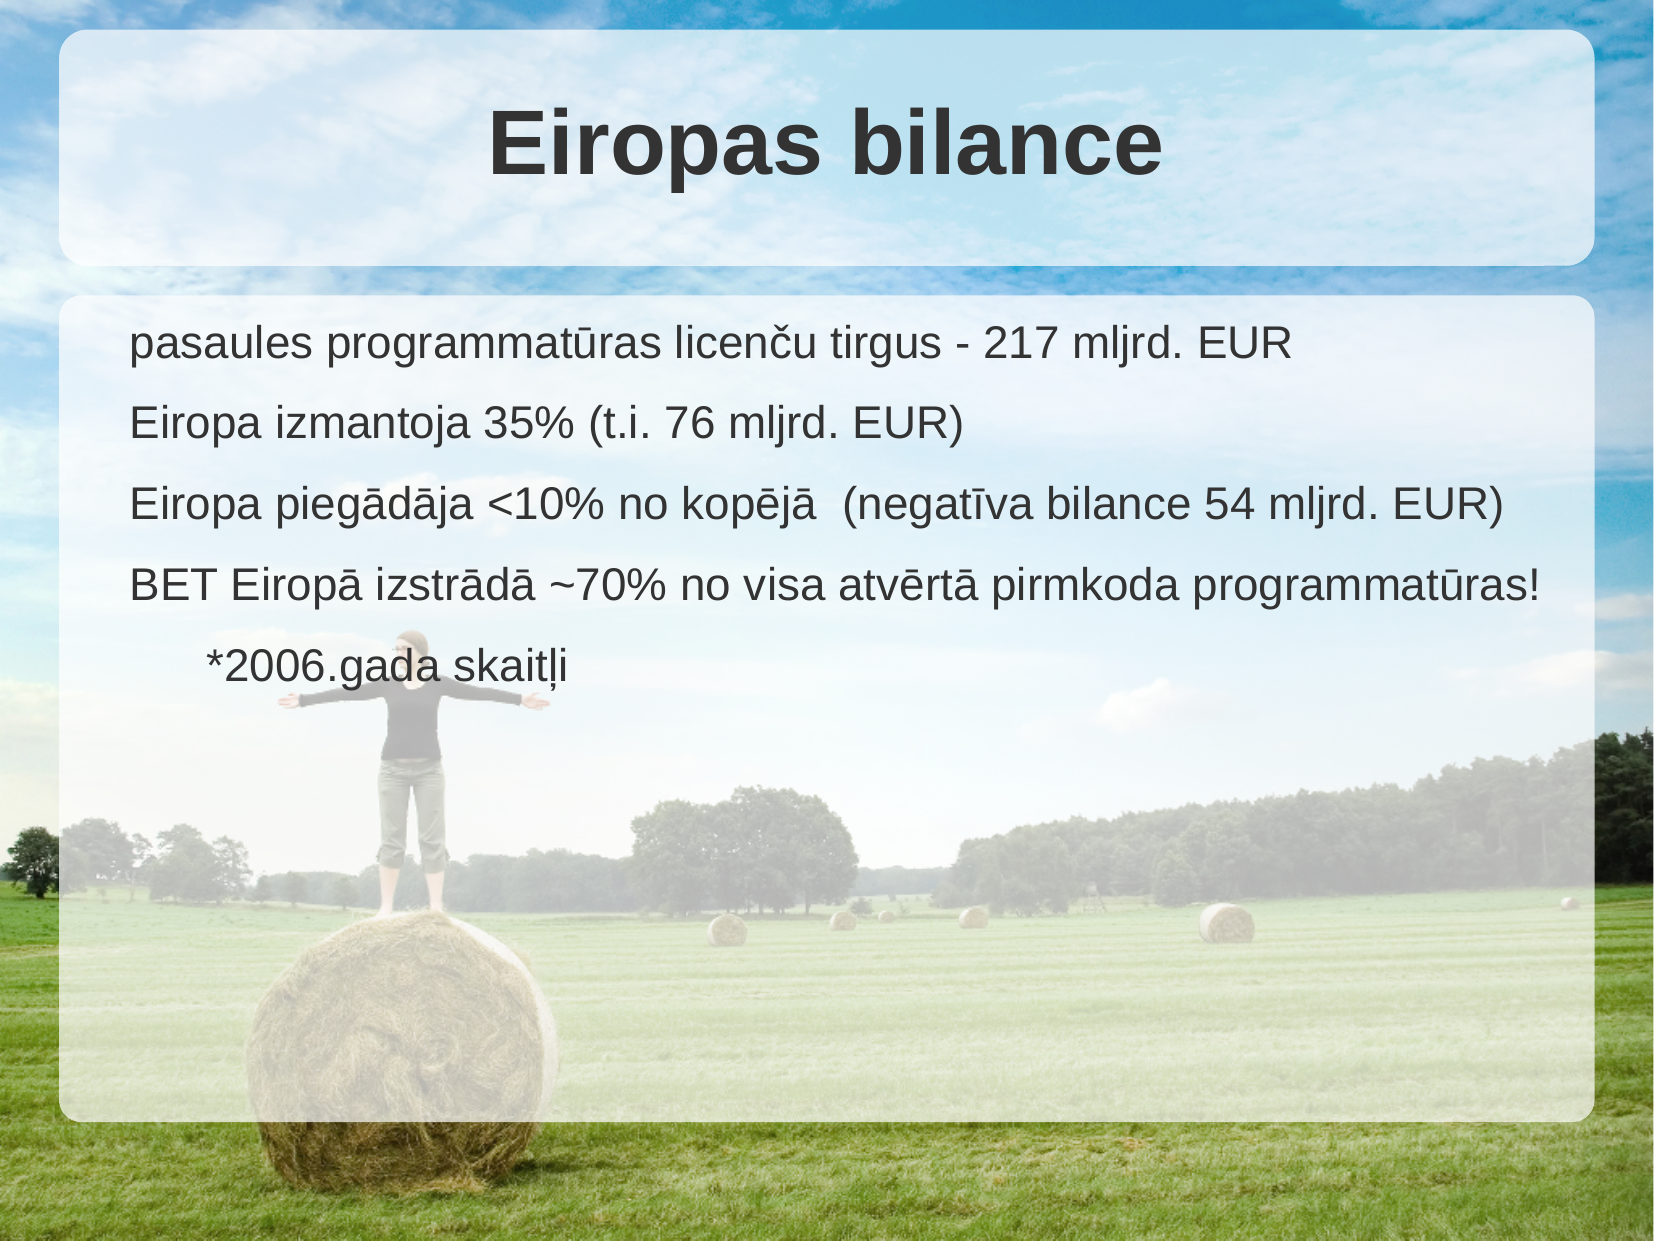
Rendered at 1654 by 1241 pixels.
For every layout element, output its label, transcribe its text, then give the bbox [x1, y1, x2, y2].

picture [0, 0, 1654, 1241]
title Eiropas bilance [118, 56, 1536, 229]
list pasaules programmatūras licenču tirgus - 217 mljrd. EUR Eiropa izmantoja 35% (t.i. 76 mljrd. EUR) Eiropa piegādāja <10% no kopējā (negatīva bilance 54 mljrd. EUR) BET Eiropā izstrādā ~70% no visa atvērtā pirmkoda programmatūras! *2006.gada skaitļi [112, 316, 1565, 1093]
